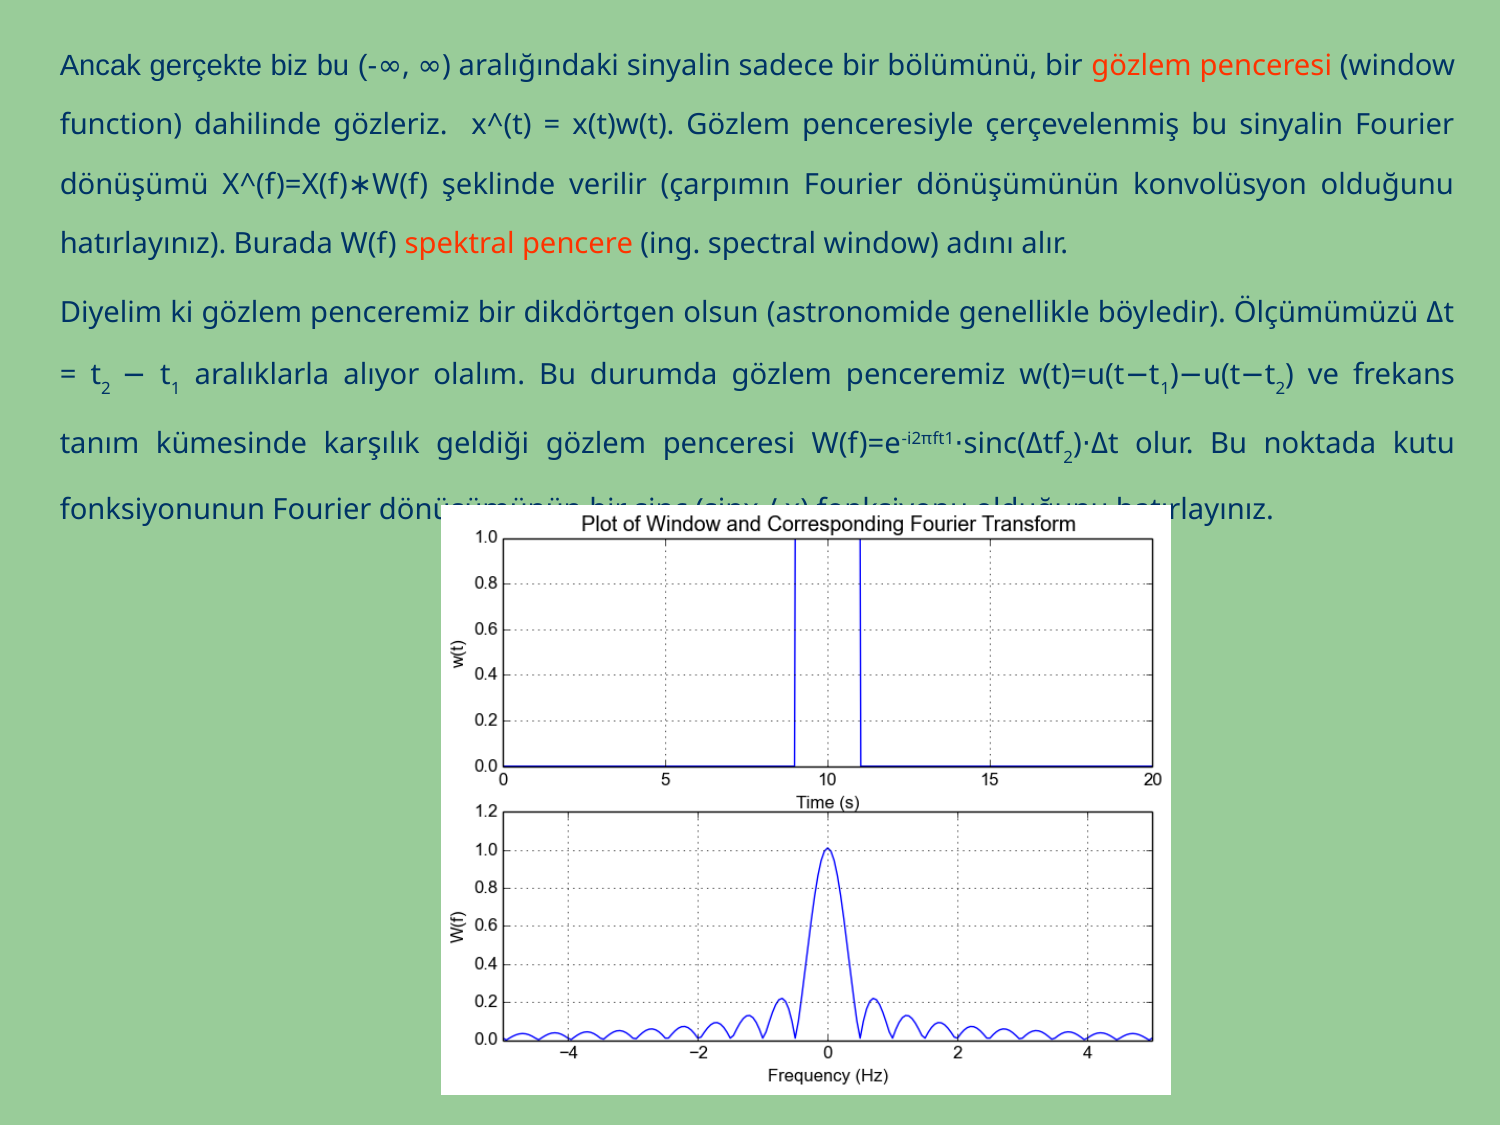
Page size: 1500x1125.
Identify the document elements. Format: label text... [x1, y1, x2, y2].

picture [441, 505, 1171, 1096]
text_box Ancak gerçekte biz bu (-∞, ∞) aralığındaki sinyalin sadece bir bölümünü, bir gözlem penceresi (window function) dahilinde gözleriz. x^(t) = x(t)w(t). Gözlem penceresiyle çerçevelenmiş bu sinyalin Fourier dönüşümü X^(f)=X(f)∗W(f) şeklinde verilir (çarpımın Fourier dönüşümünün konvolüsyon olduğunu hatırlayınız). Burada W(f) spektral pencere (ing. spectral window) adını alır. Diyelim ki gözlem penceremiz bir dikdörtgen olsun (astronomide genellikle böyledir). Ölçümümüzü Δt = t2 − t1 aralıklarla alıyor olalım. Bu durumda gözlem penceremiz w(t)=u(t−t1)−u(t−t2) ve frekans tanım kümesinde karşılık geldiği gözlem penceresi W(f)=e-i2πft1⋅sinc(Δtf2)⋅Δt olur. Bu noktada kutu fonksiyonunun Fourier dönüşümünün bir sinc (sinx / x) fonksiyonu olduğunu hatırlayınız. [45, 16, 1471, 508]
